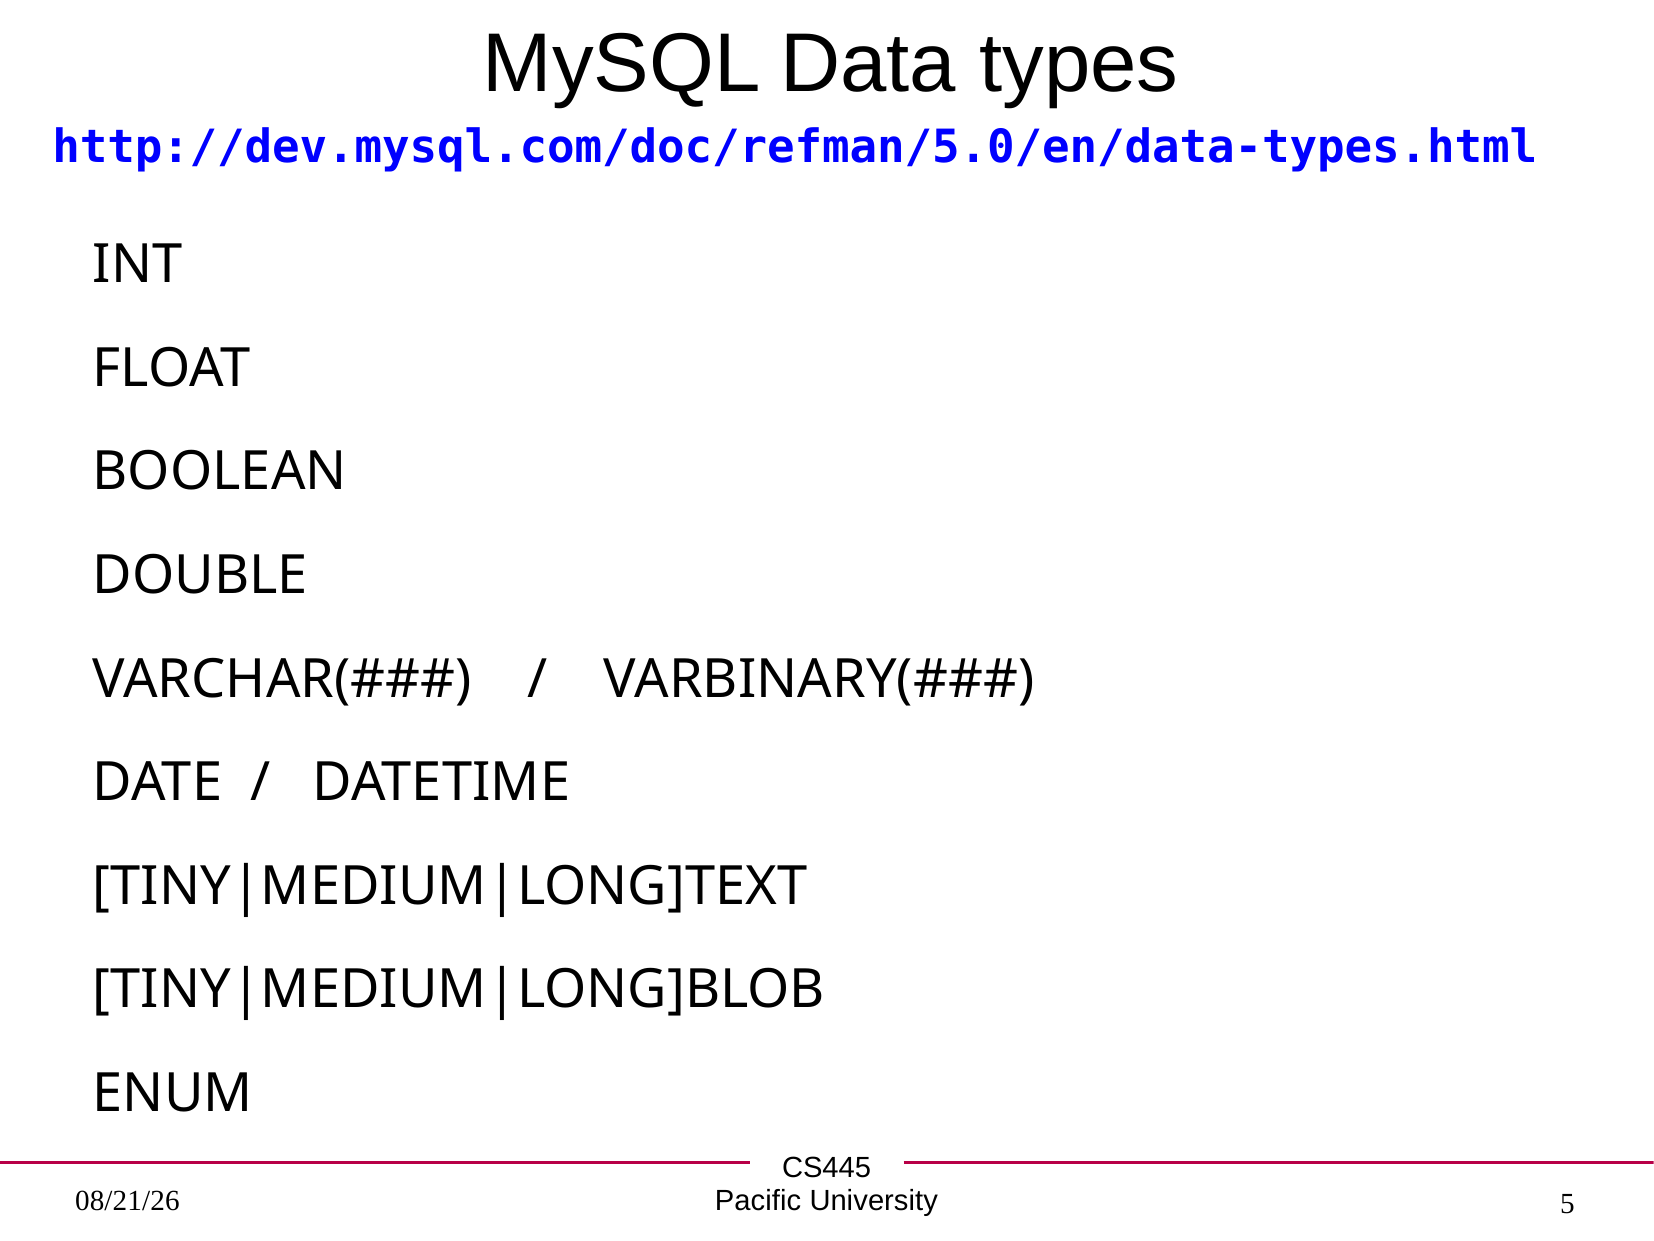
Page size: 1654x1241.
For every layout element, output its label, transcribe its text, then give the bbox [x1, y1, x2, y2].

list INT FLOAT BOOLEAN DOUBLE VARCHAR(###) / VARBINARY(###) DATE / DATETIME [TINY|MEDIUM|LONG]TEXT [TINY|MEDIUM|LONG]BLOB ENUM [75, 225, 1564, 1148]
title MySQL Data types [86, 15, 1576, 109]
text_box http://dev.mysql.com/doc/refman/5.0/en/data-types.html [37, 112, 1579, 181]
